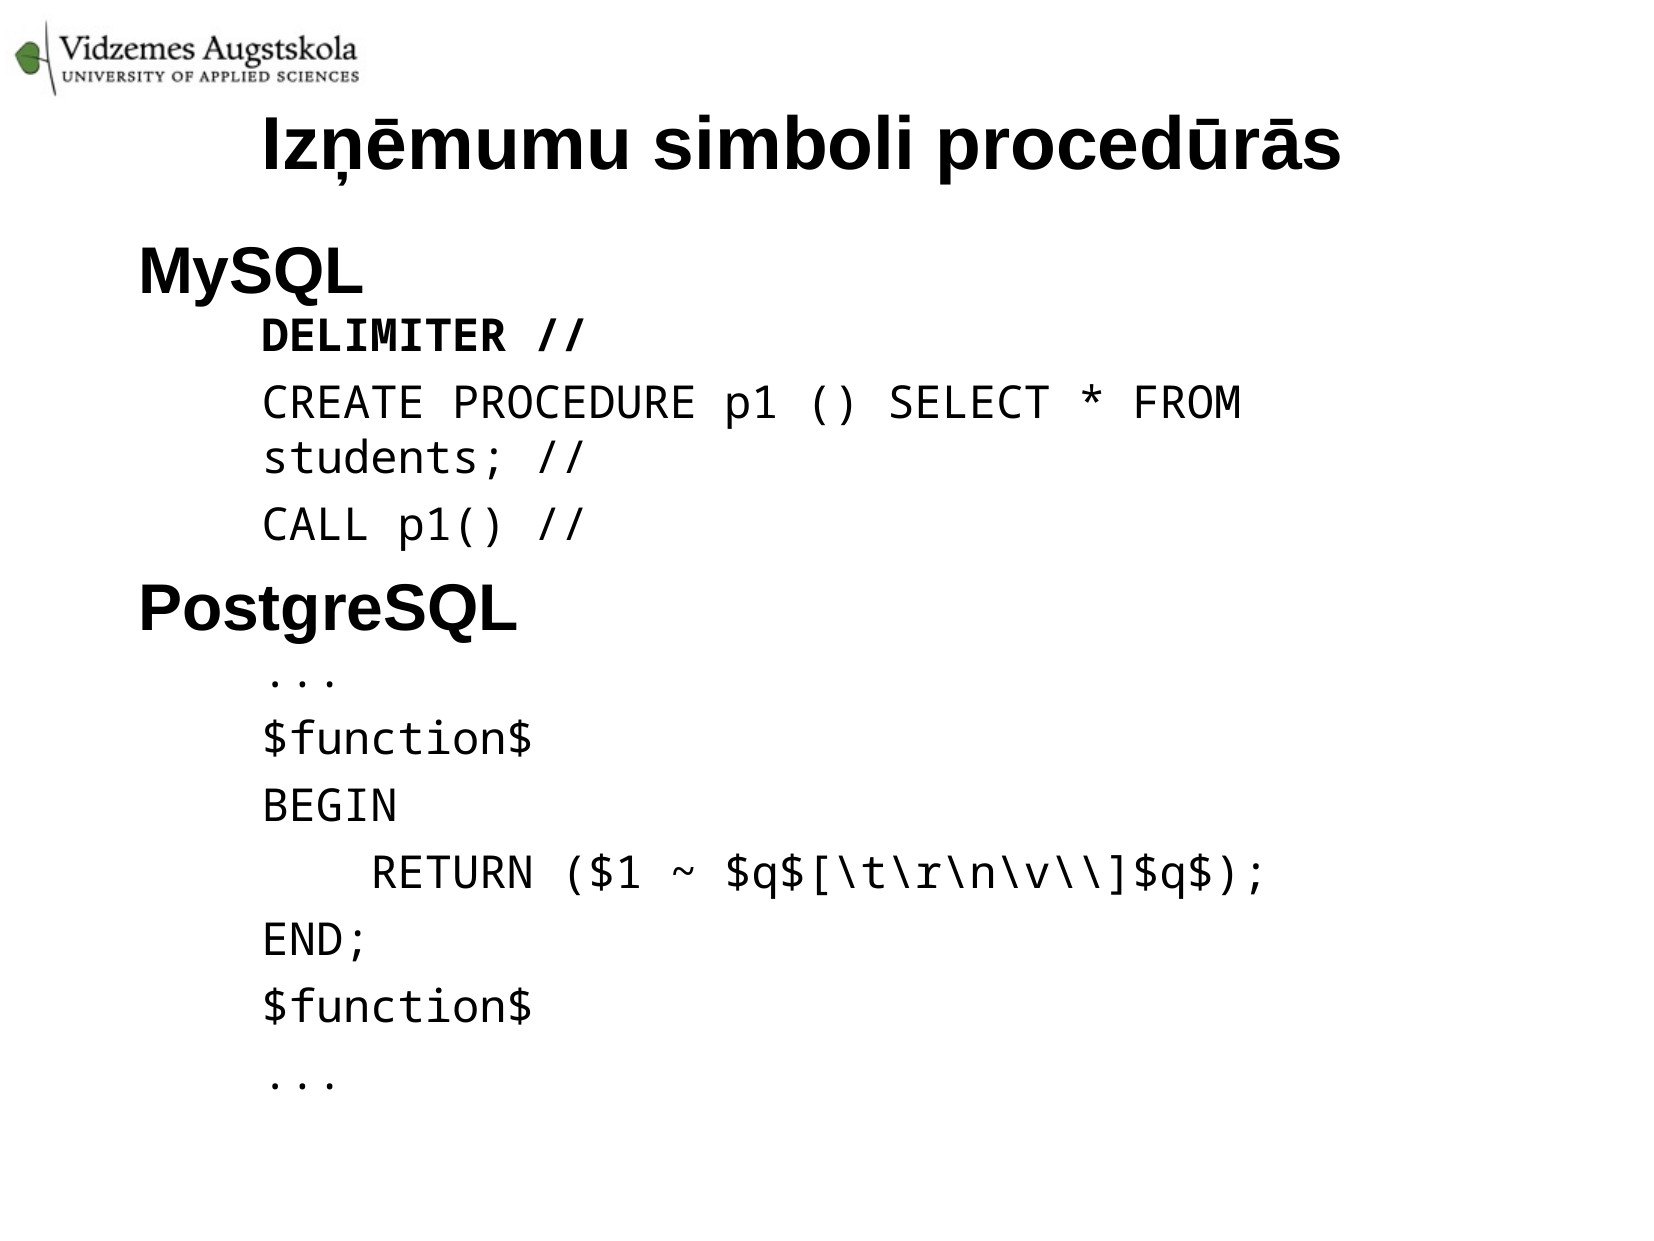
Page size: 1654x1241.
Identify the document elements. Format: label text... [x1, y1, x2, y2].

title Izņēmumu simboli procedūrās [94, 103, 1512, 188]
picture [5, 2, 368, 113]
list MySQL DELIMITER // CREATE PROCEDURE p1 () SELECT * FROM students; // CALL p1() // PostgreSQL ... $function$ BEGIN RETURN ($1 ~ $q$[\t\r\n\v\\]$q$); END; $function$ ... [82, 236, 1569, 1107]
